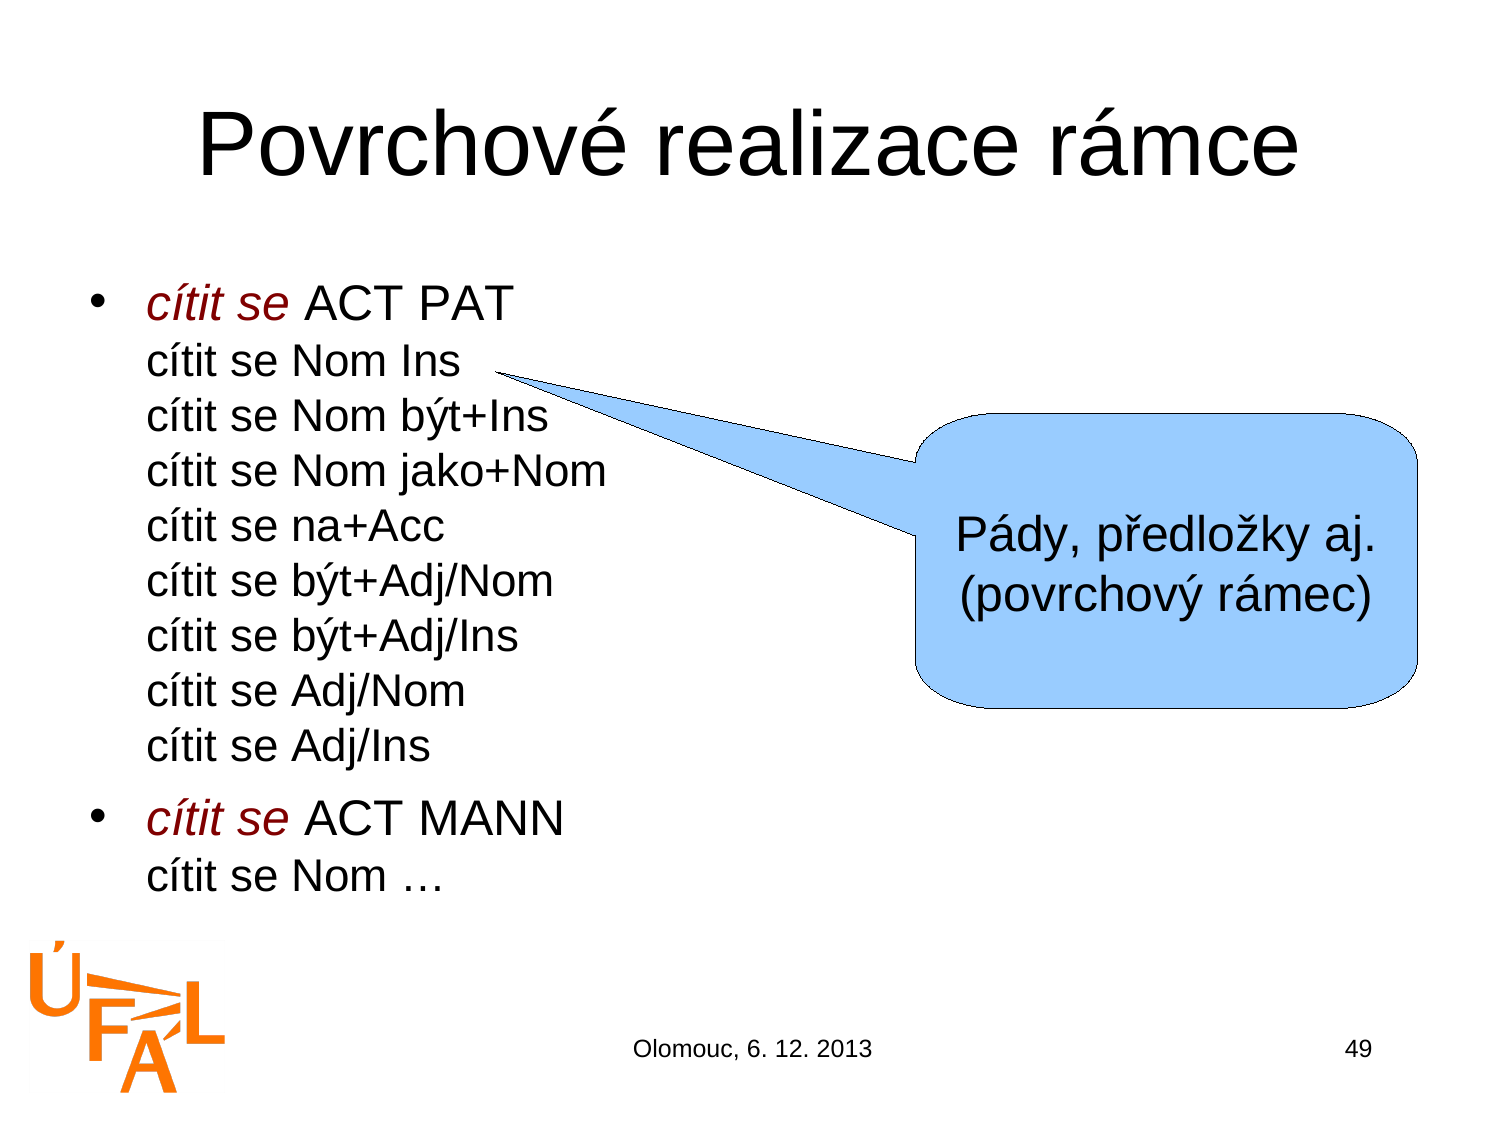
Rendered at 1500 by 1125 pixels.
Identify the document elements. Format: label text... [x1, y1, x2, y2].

picture [29, 940, 225, 1093]
title Povrchové realizace rámce [75, 14, 1426, 262]
text_box Pády, předložky aj. (povrchový rámec) [495, 371, 1418, 709]
list cítit se ACT PAT cítit se Nom Ins cítit se Nom být+Ins cítit se Nom jako+Nom cítit se na+Acc cítit se být+Adj/Nom cítit se být+Adj/Ins cítit se Adj/Nom cítit se Adj/Ins cítit se ACT MANN cítit se Nom … [75, 262, 1426, 932]
